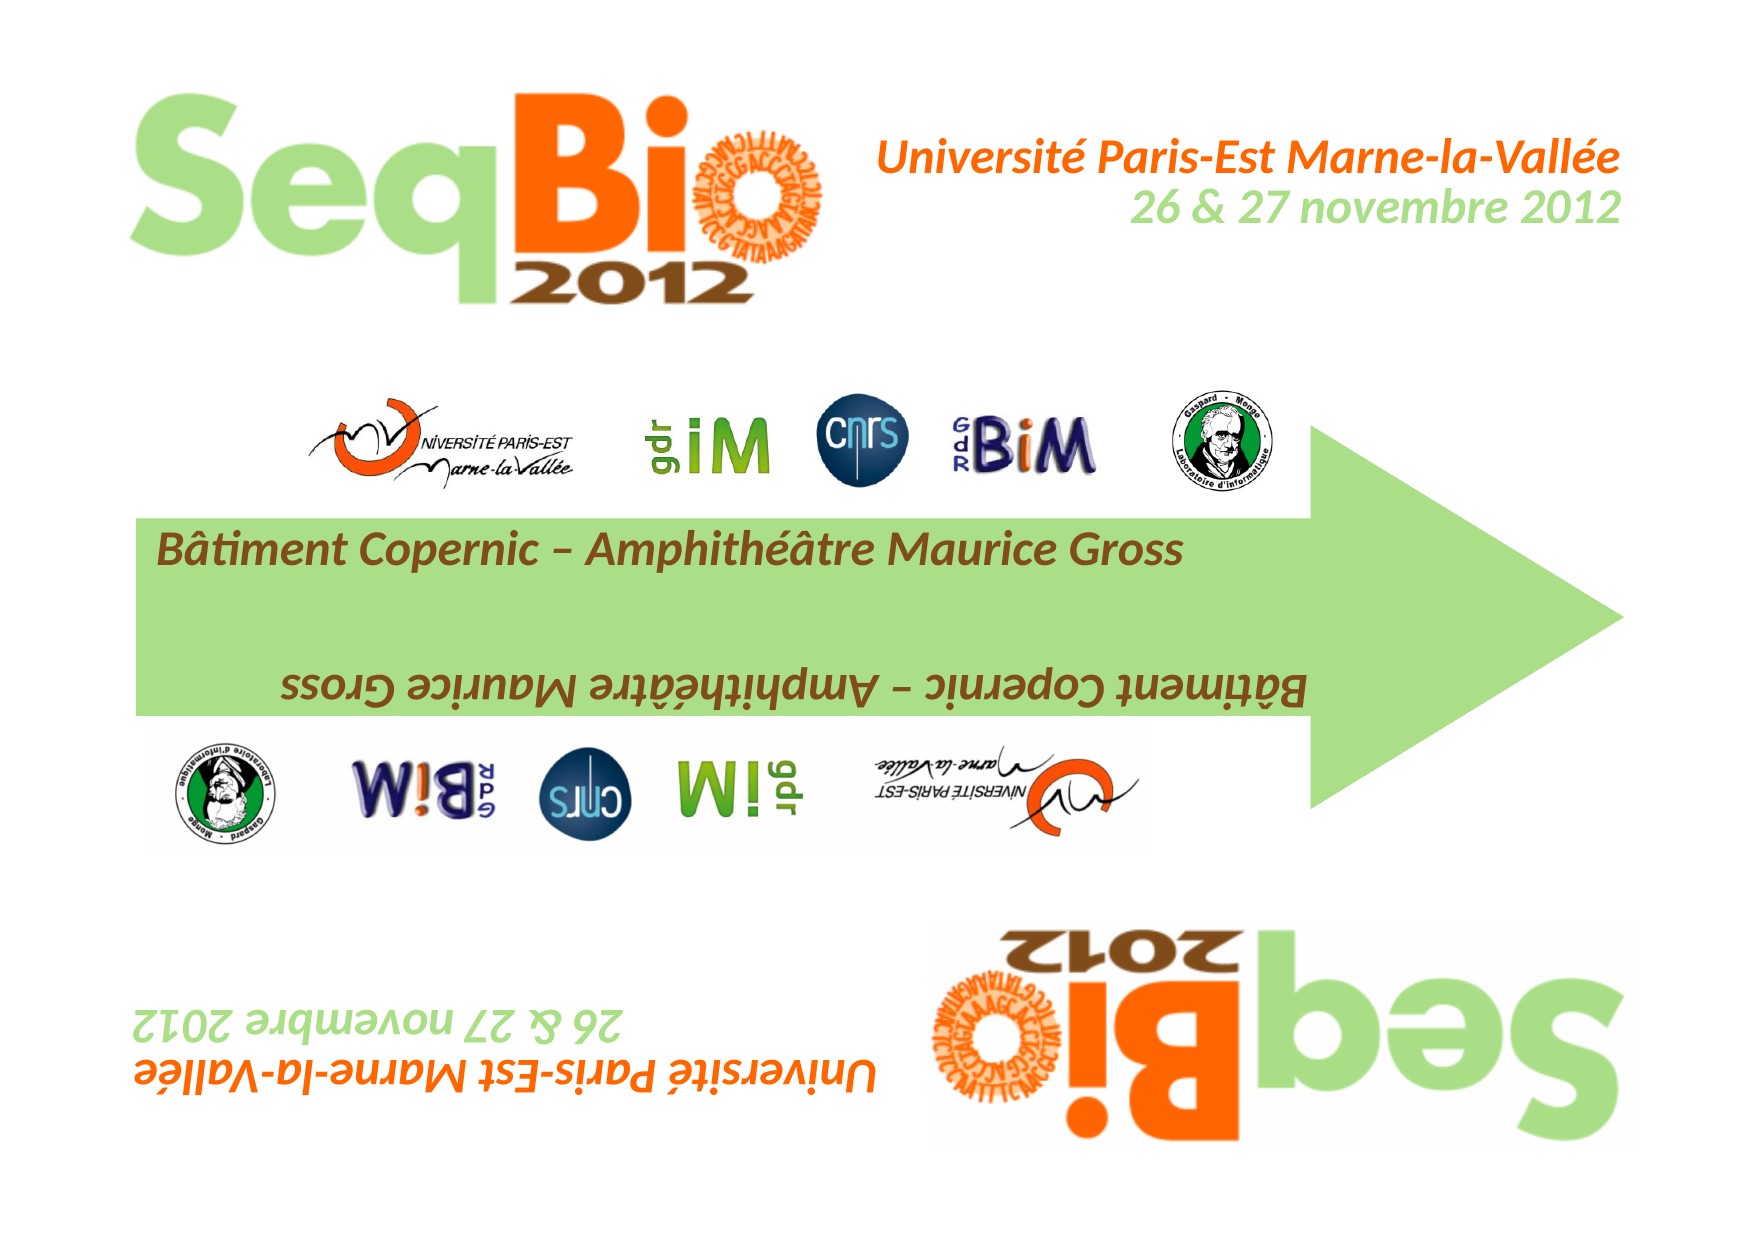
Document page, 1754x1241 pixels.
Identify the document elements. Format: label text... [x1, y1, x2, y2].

text_box Bâtiment Copernic – Amphithéâtre Maurice Gross [141, 520, 1199, 597]
text_box Université Paris-Est Marne-la-Vallée 26 & 27 novembre 2012 [118, 968, 1016, 1106]
picture [295, 380, 1300, 514]
picture [147, 720, 1152, 854]
picture [118, 88, 827, 311]
text_box Université Paris-Est Marne-la-Vallée 26 & 27 novembre 2012 [738, 128, 1636, 266]
text_box [135, 425, 1625, 810]
picture [927, 924, 1636, 1146]
text_box Bâtiment Copernic – Amphithéâtre Maurice Gross [265, 644, 1324, 721]
